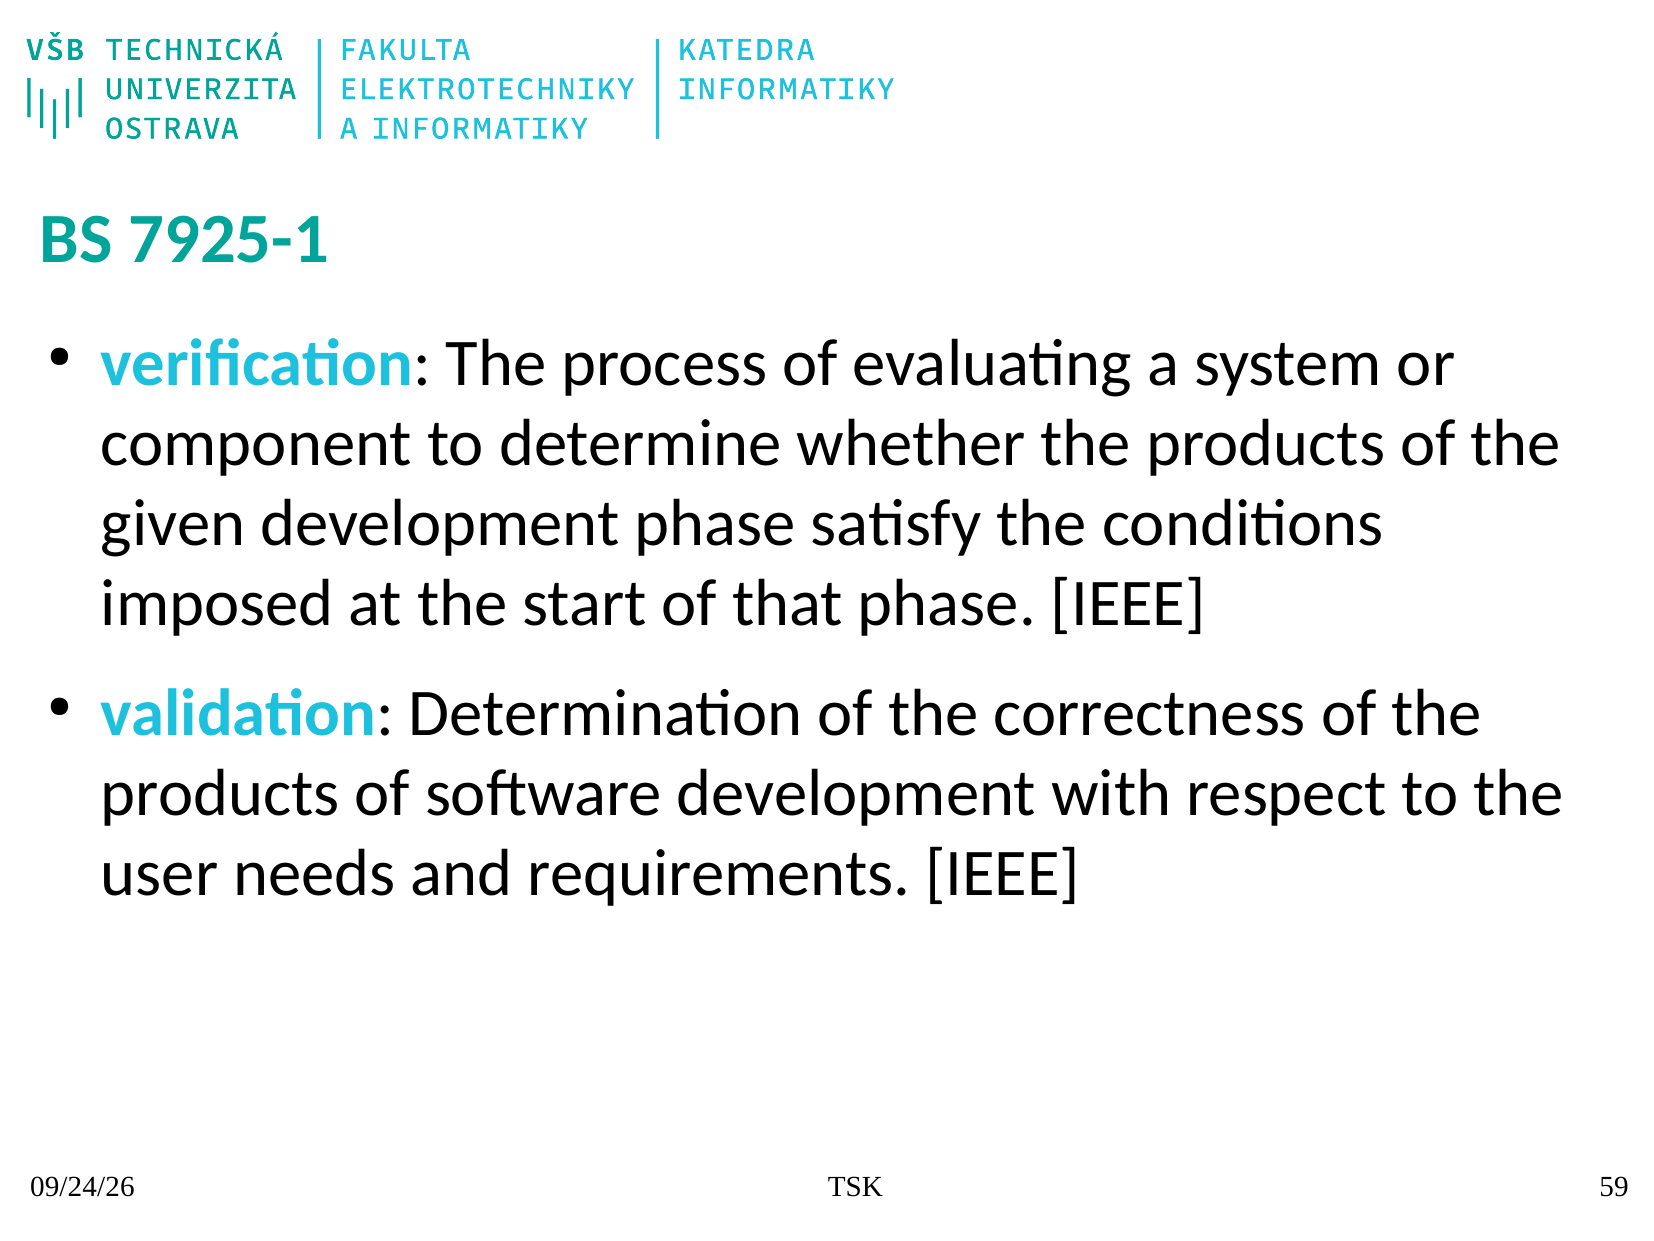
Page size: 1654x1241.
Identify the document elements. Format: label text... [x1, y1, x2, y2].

picture [26, 31, 894, 139]
title BS 7925-1 [24, 169, 1629, 300]
list verification: The process of evaluating a system or component to determine whether the products of the given development phase satisfy the conditions imposed at the start of that phase. [IEEE] validation: Determination of the correctness of the products of software development with respect to the user needs and requirements. [IEEE] [30, 318, 1629, 1146]
